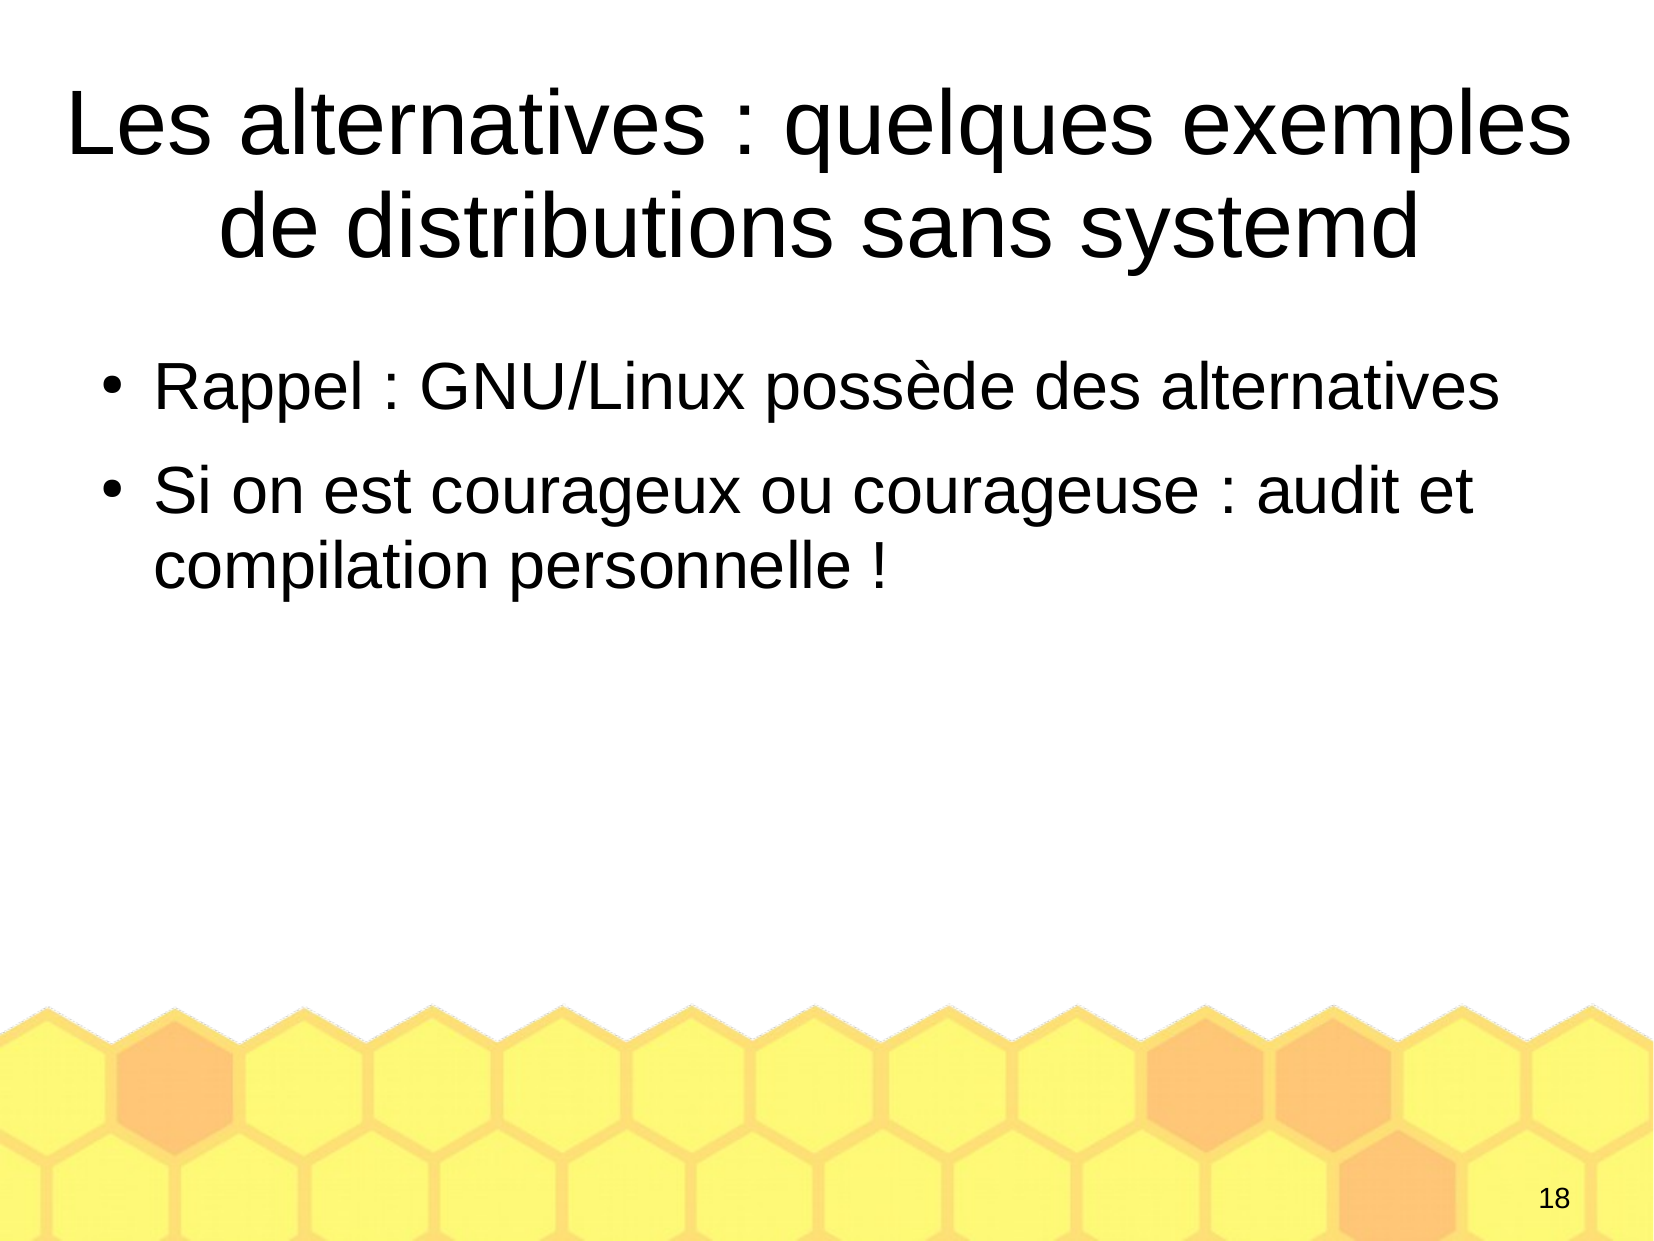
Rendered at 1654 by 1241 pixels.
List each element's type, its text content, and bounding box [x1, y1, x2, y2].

title Les alternatives : quelques exemples de distributions sans systemd [35, 11, 1607, 337]
picture [0, 1001, 1654, 1241]
list Rappel : GNU/Linux possède des alternatives Si on est courageux ou courageuse : audit et compilation personnelle ! [82, 349, 1571, 1069]
